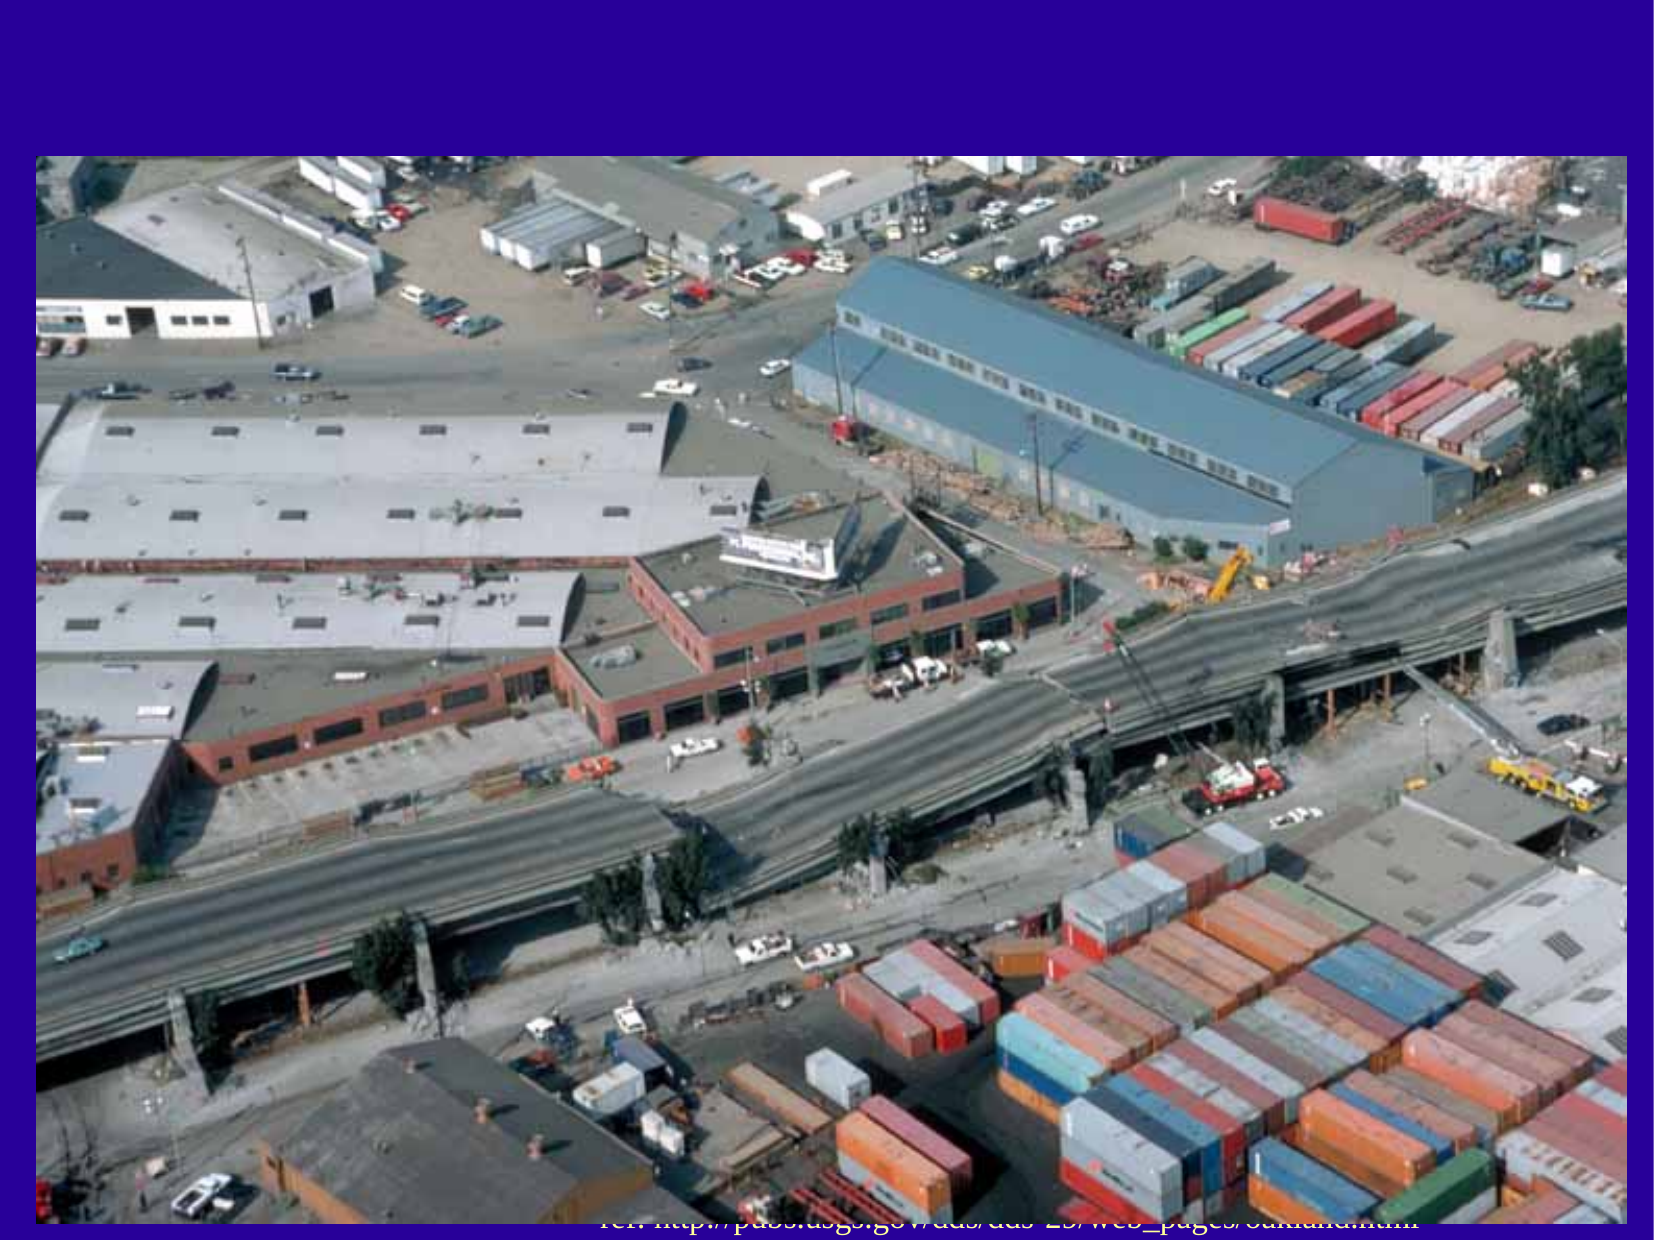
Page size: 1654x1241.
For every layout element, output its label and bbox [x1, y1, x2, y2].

picture [36, 156, 1627, 1224]
